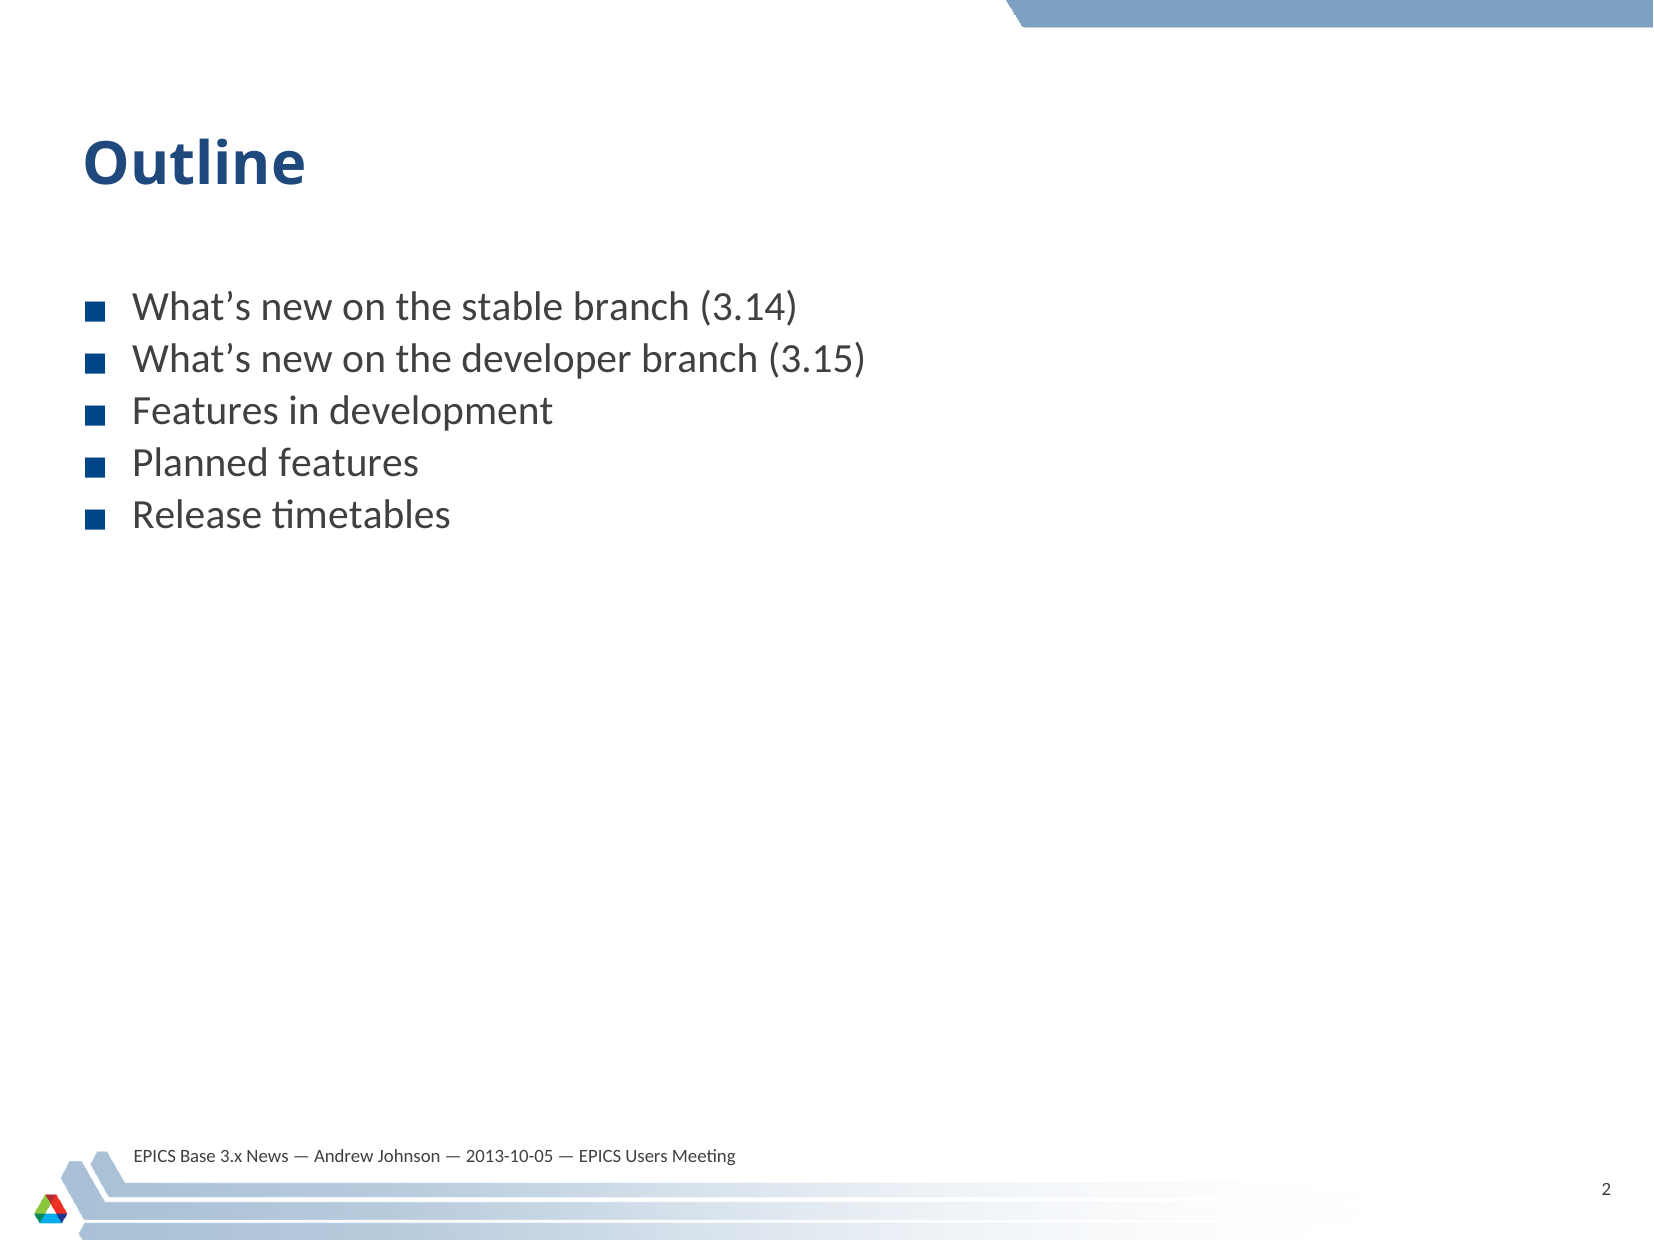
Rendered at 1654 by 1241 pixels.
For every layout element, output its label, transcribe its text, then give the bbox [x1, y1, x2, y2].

list What’s new on the stable branch (3.14) What’s new on the developer branch (3.15) Features in development Planned features Release timetables [82, 289, 1571, 1109]
picture [0, 0, 1653, 29]
title Outline [82, 57, 1571, 265]
picture [0, 1143, 1653, 1240]
